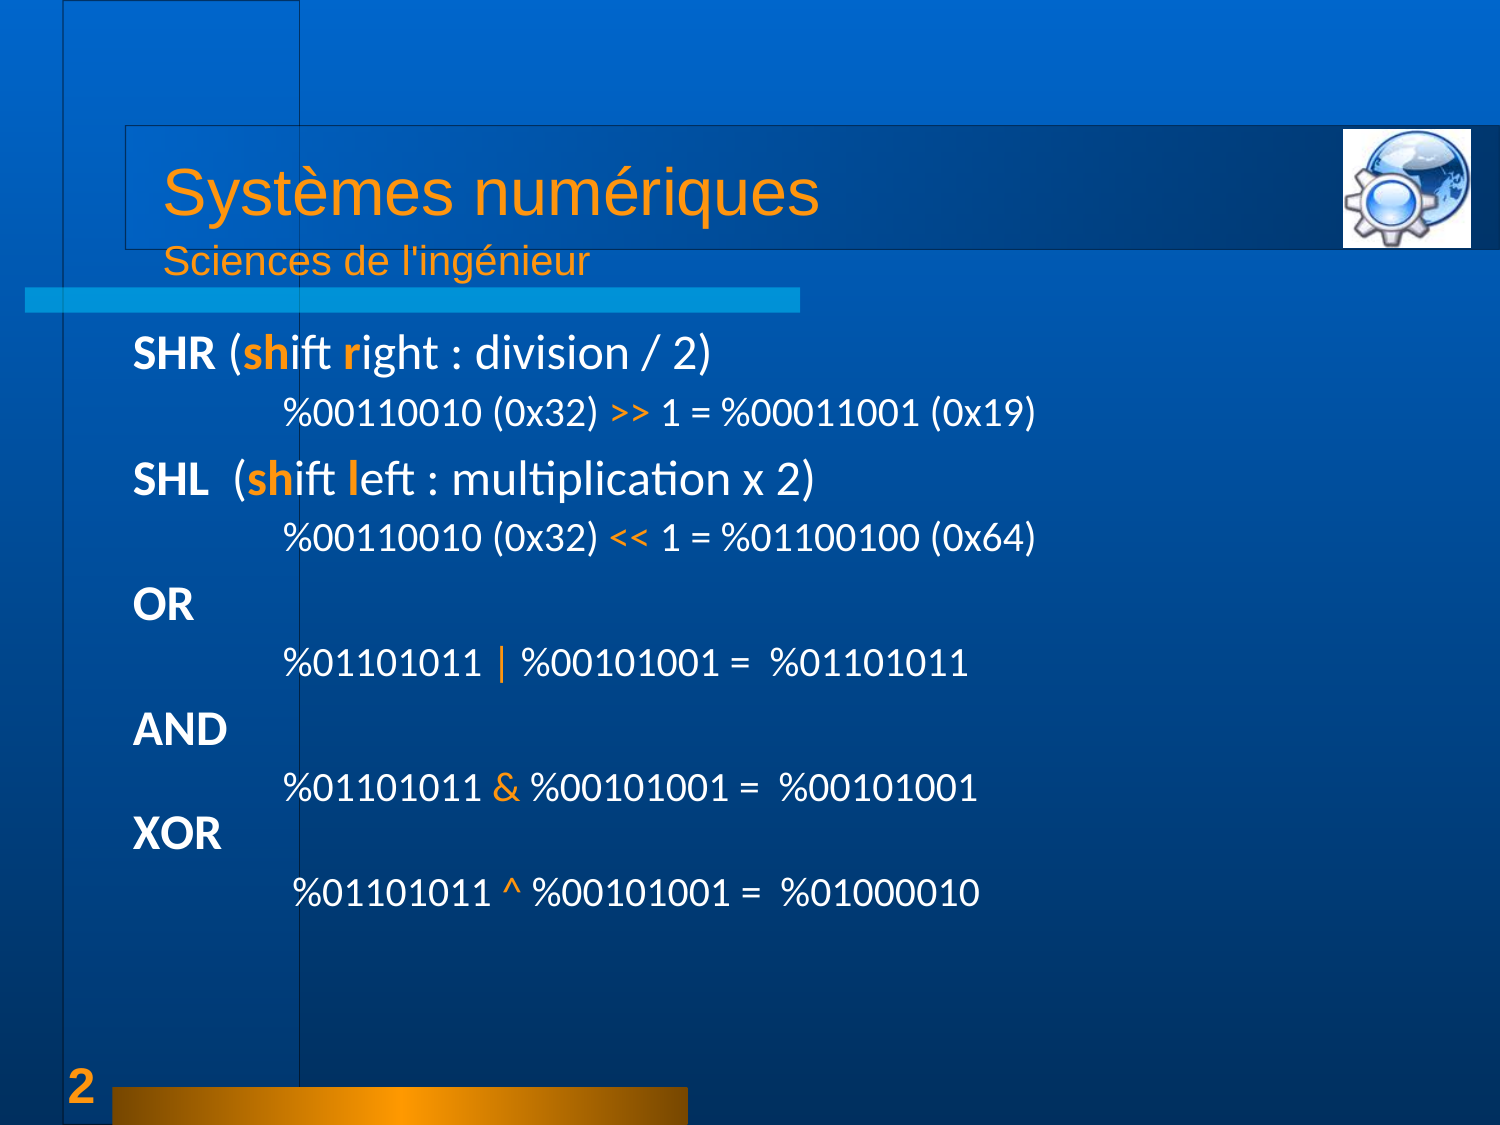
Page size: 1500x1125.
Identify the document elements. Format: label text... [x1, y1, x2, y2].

text_box SHR (shift right : division / 2) %00110010 (0x32) >> 1 = %00011001 (0x19) SHL (shift left : multiplication x 2) %00110010 (0x32) << 1 = %01100100 (0x64) OR %01101011 | %00101001 = %01101011 AND %01101011 & %00101001 = %00101001 XOR %01101011 ^ %00101001 = %01000010 [118, 324, 1477, 1052]
picture [1343, 129, 1471, 248]
